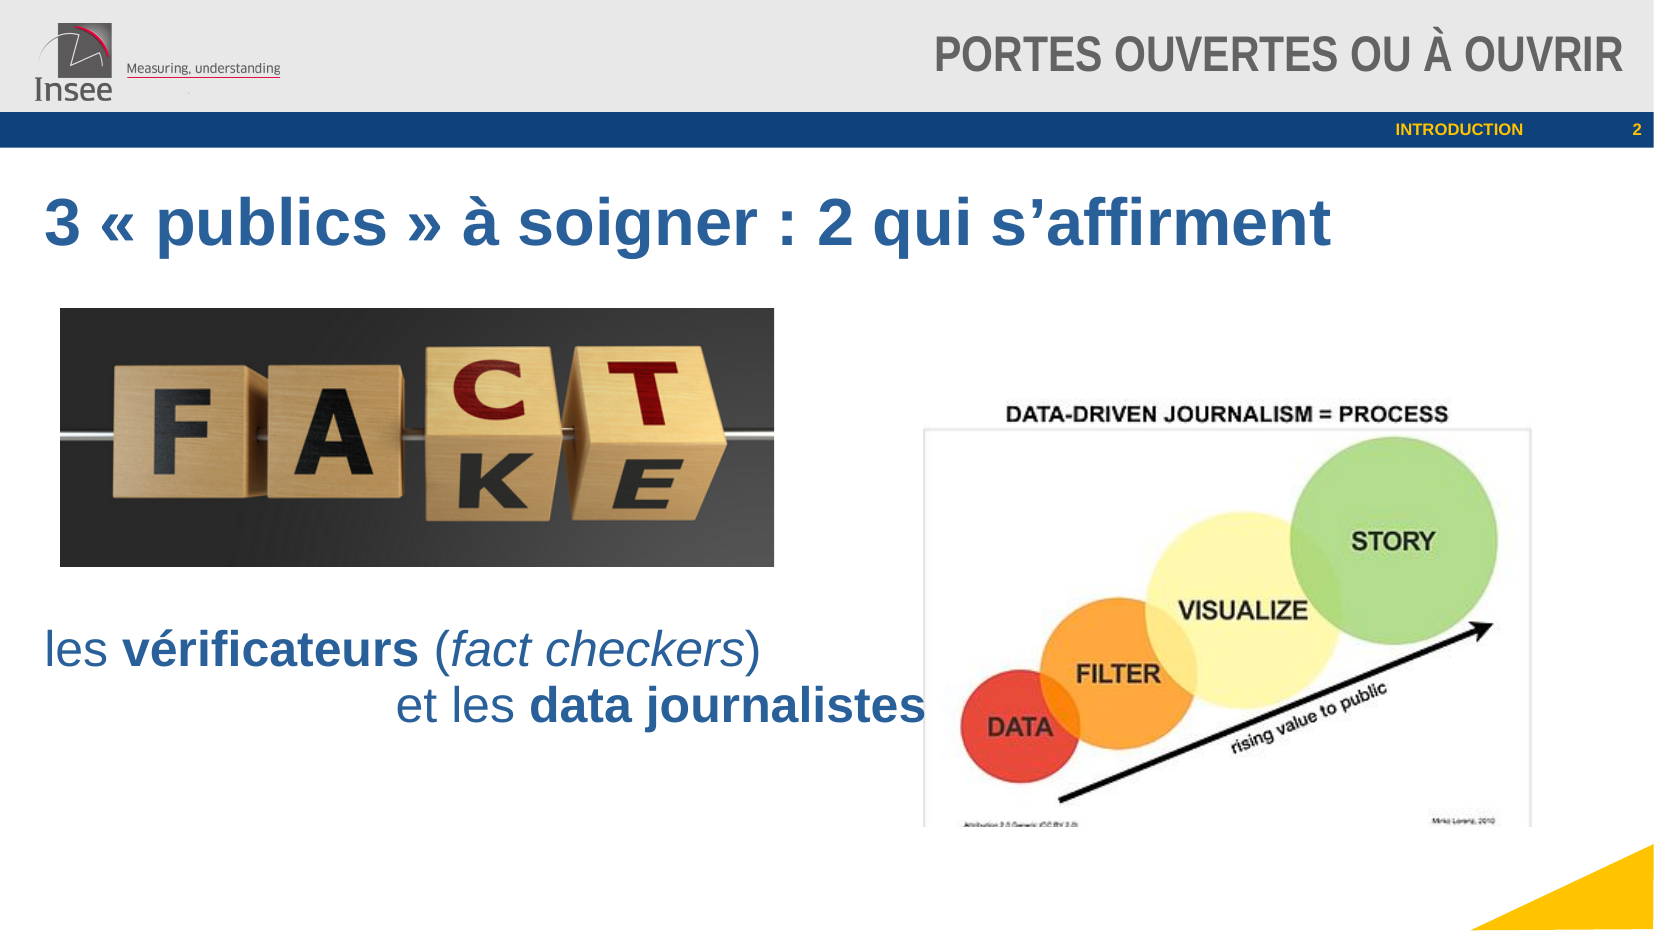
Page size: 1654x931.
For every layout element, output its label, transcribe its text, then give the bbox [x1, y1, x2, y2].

text_box les vérificateurs (fact checkers) et les data journalistes [11, 614, 1560, 792]
picture [921, 389, 1533, 614]
picture [35, 23, 265, 101]
picture [921, 792, 1533, 827]
text_box 3 « publics » à soigner : 2 qui s’affirment [11, 177, 1560, 319]
text_box [1039, 177, 1607, 318]
title Portes ouvertes ou à ouvrir [265, 0, 1625, 107]
picture [59, 307, 775, 567]
